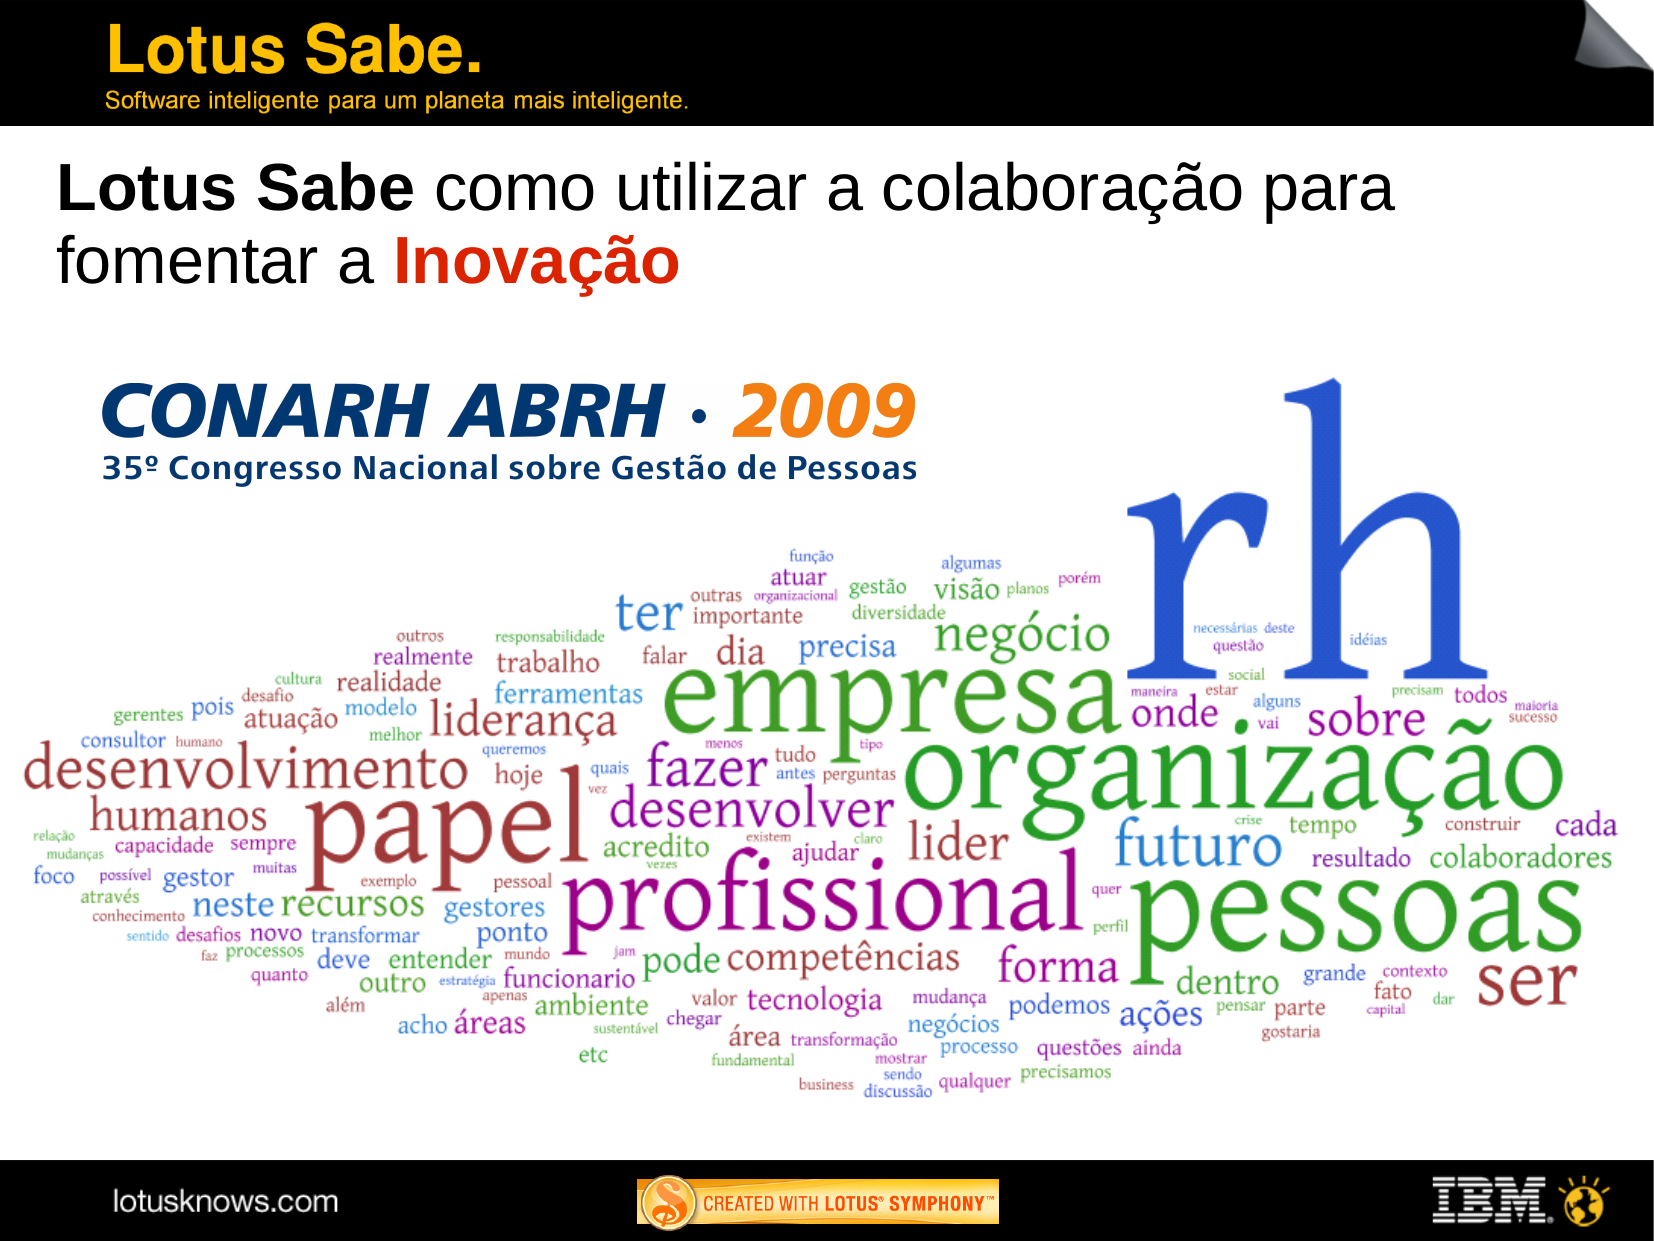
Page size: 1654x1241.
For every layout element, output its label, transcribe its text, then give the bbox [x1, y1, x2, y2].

picture [0, 1160, 1654, 1241]
title Lotus Sabe como utilizar a colaboração para fomentar a Inovação [56, 152, 1424, 299]
picture [0, 0, 1654, 126]
picture [19, 366, 1625, 1105]
